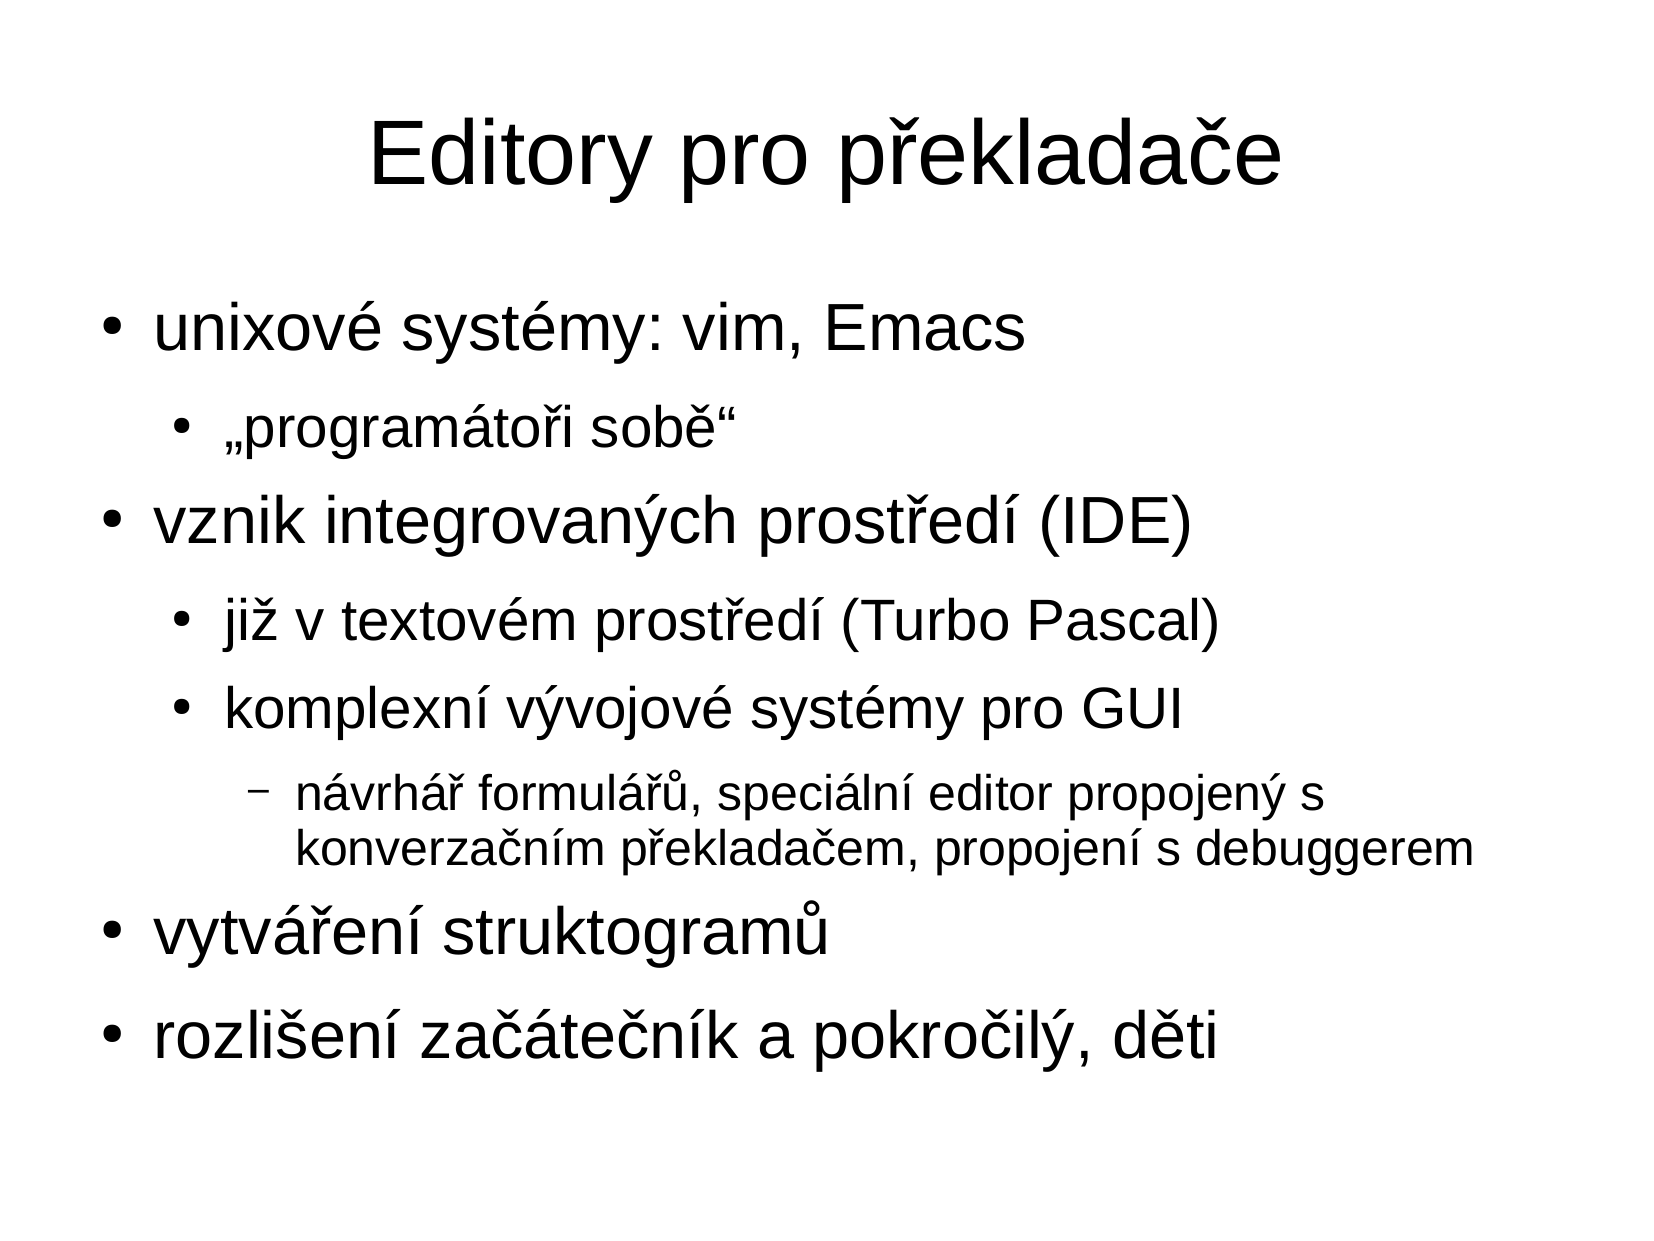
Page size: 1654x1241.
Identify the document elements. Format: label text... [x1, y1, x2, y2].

title Editory pro překladače [82, 56, 1571, 250]
list unixové systémy: vim, Emacs „programátoři sobě“ vznik integrovaných prostředí (IDE) již v textovém prostředí (Turbo Pascal) komplexní vývojové systémy pro GUI návrhář formulářů, speciální editor propojený s konverzačním překladačem, propojení s debuggerem vytváření struktogramů rozlišení začátečník a pokročilý, děti [82, 290, 1571, 1094]
